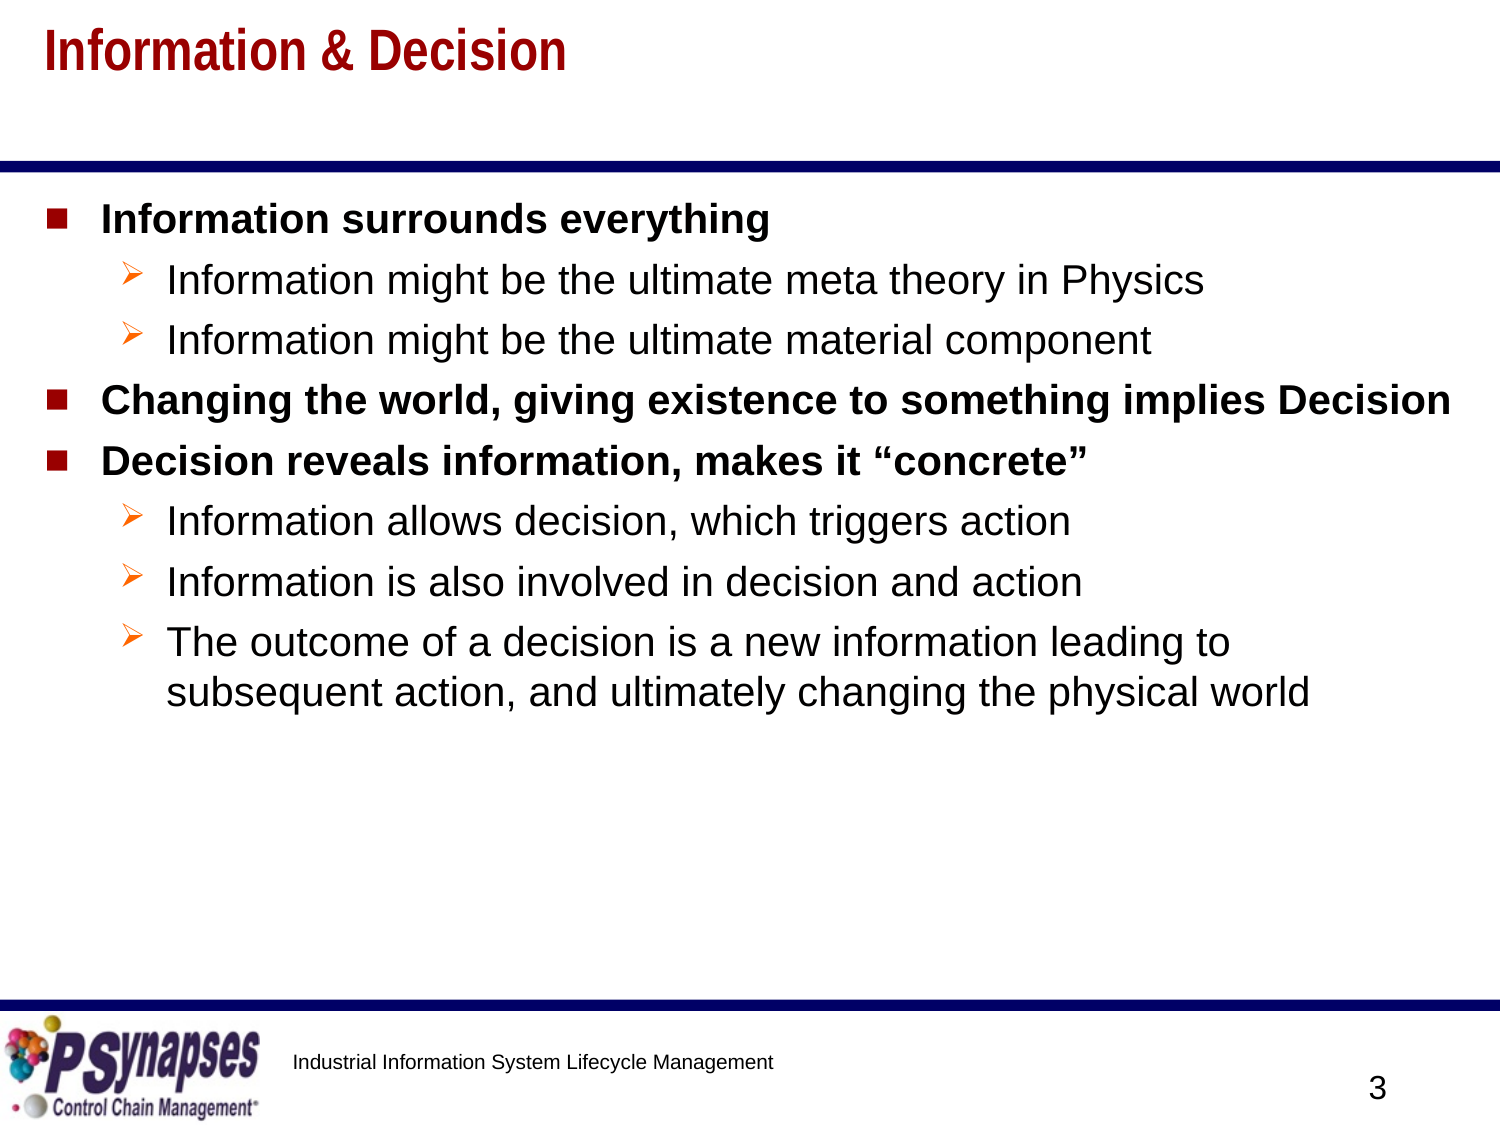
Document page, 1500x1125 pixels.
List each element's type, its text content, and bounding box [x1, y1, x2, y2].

title Information & Decision [29, 12, 1471, 138]
picture [0, 1011, 260, 1125]
list Information surrounds everything Information might be the ultimate meta theory in Physics Information might be the ultimate material component Changing the world, giving existence to something implies Decision Decision reveals information, makes it “concrete” Information allows decision, which triggers action Information is also involved in decision and action The outcome of a decision is a new information leading to subsequent action, and ultimately changing the physical world [29, 184, 1471, 988]
